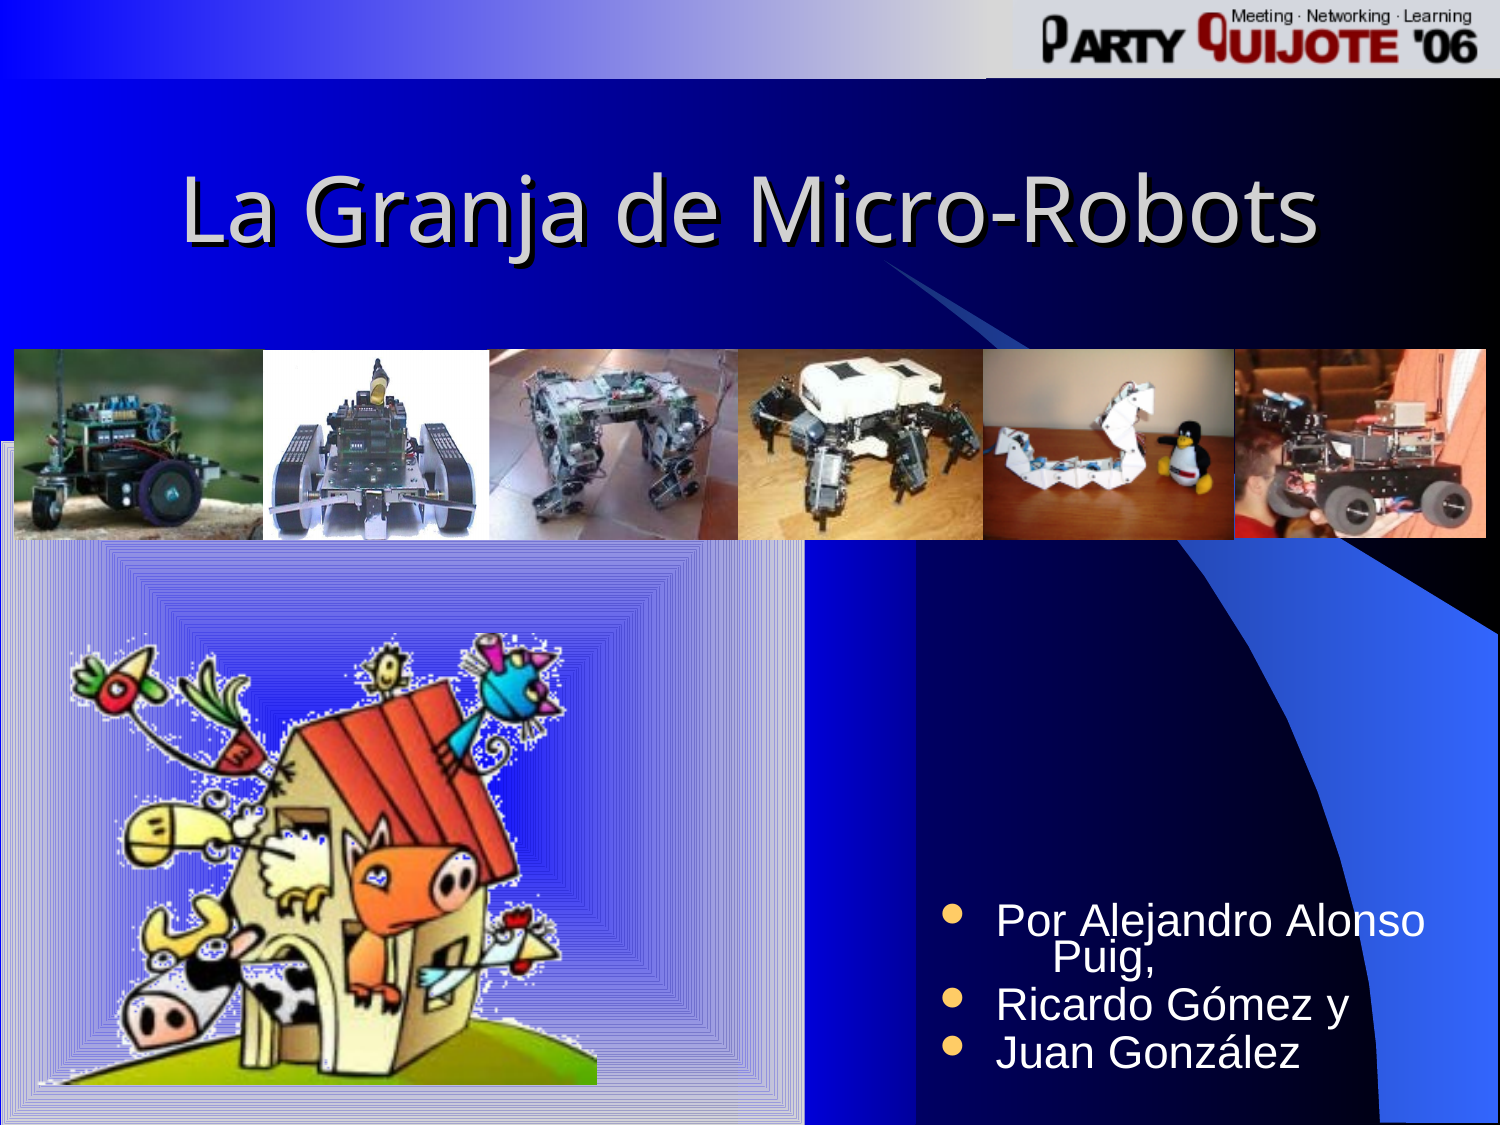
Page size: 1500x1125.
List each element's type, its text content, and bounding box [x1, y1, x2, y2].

list Por Alejandro Alonso Puig, Ricardo Gómez y Juan González [909, 900, 1500, 1066]
title La Granja de Micro-Robots [0, 113, 1500, 302]
picture [14, 349, 1234, 540]
picture [1012, 0, 1500, 69]
picture [1235, 349, 1486, 538]
text_box [0, 0, 1500, 79]
picture [29, 633, 597, 1085]
text_box [1, 441, 916, 1125]
